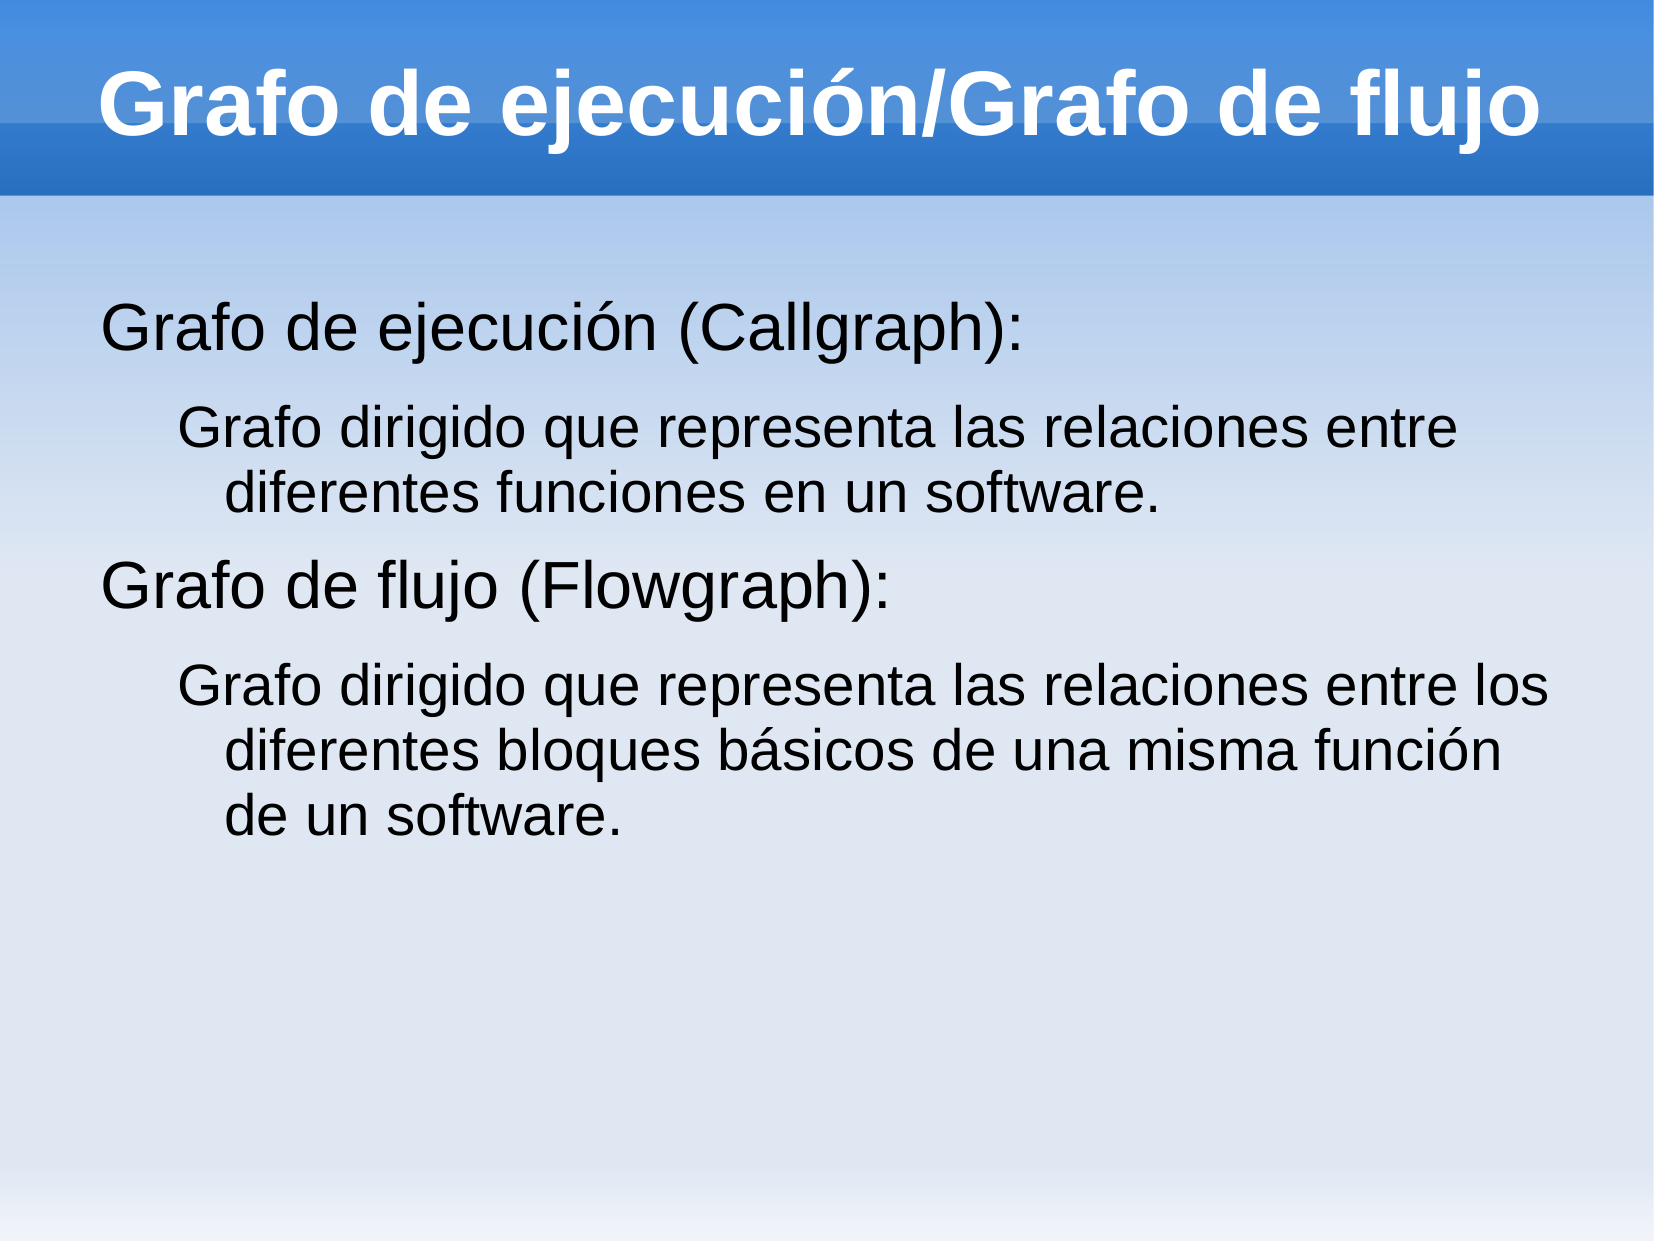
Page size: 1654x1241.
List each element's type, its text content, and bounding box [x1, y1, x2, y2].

picture [0, 0, 1654, 1241]
title Grafo de ejecución/Grafo de flujo [76, 7, 1565, 200]
list Grafo de ejecución (Callgraph): Grafo dirigido que representa las relaciones entre diferentes funciones en un software. Grafo de flujo (Flowgraph): Grafo dirigido que representa las relaciones entre los diferentes bloques básicos de una misma función de un software. [82, 290, 1571, 1094]
